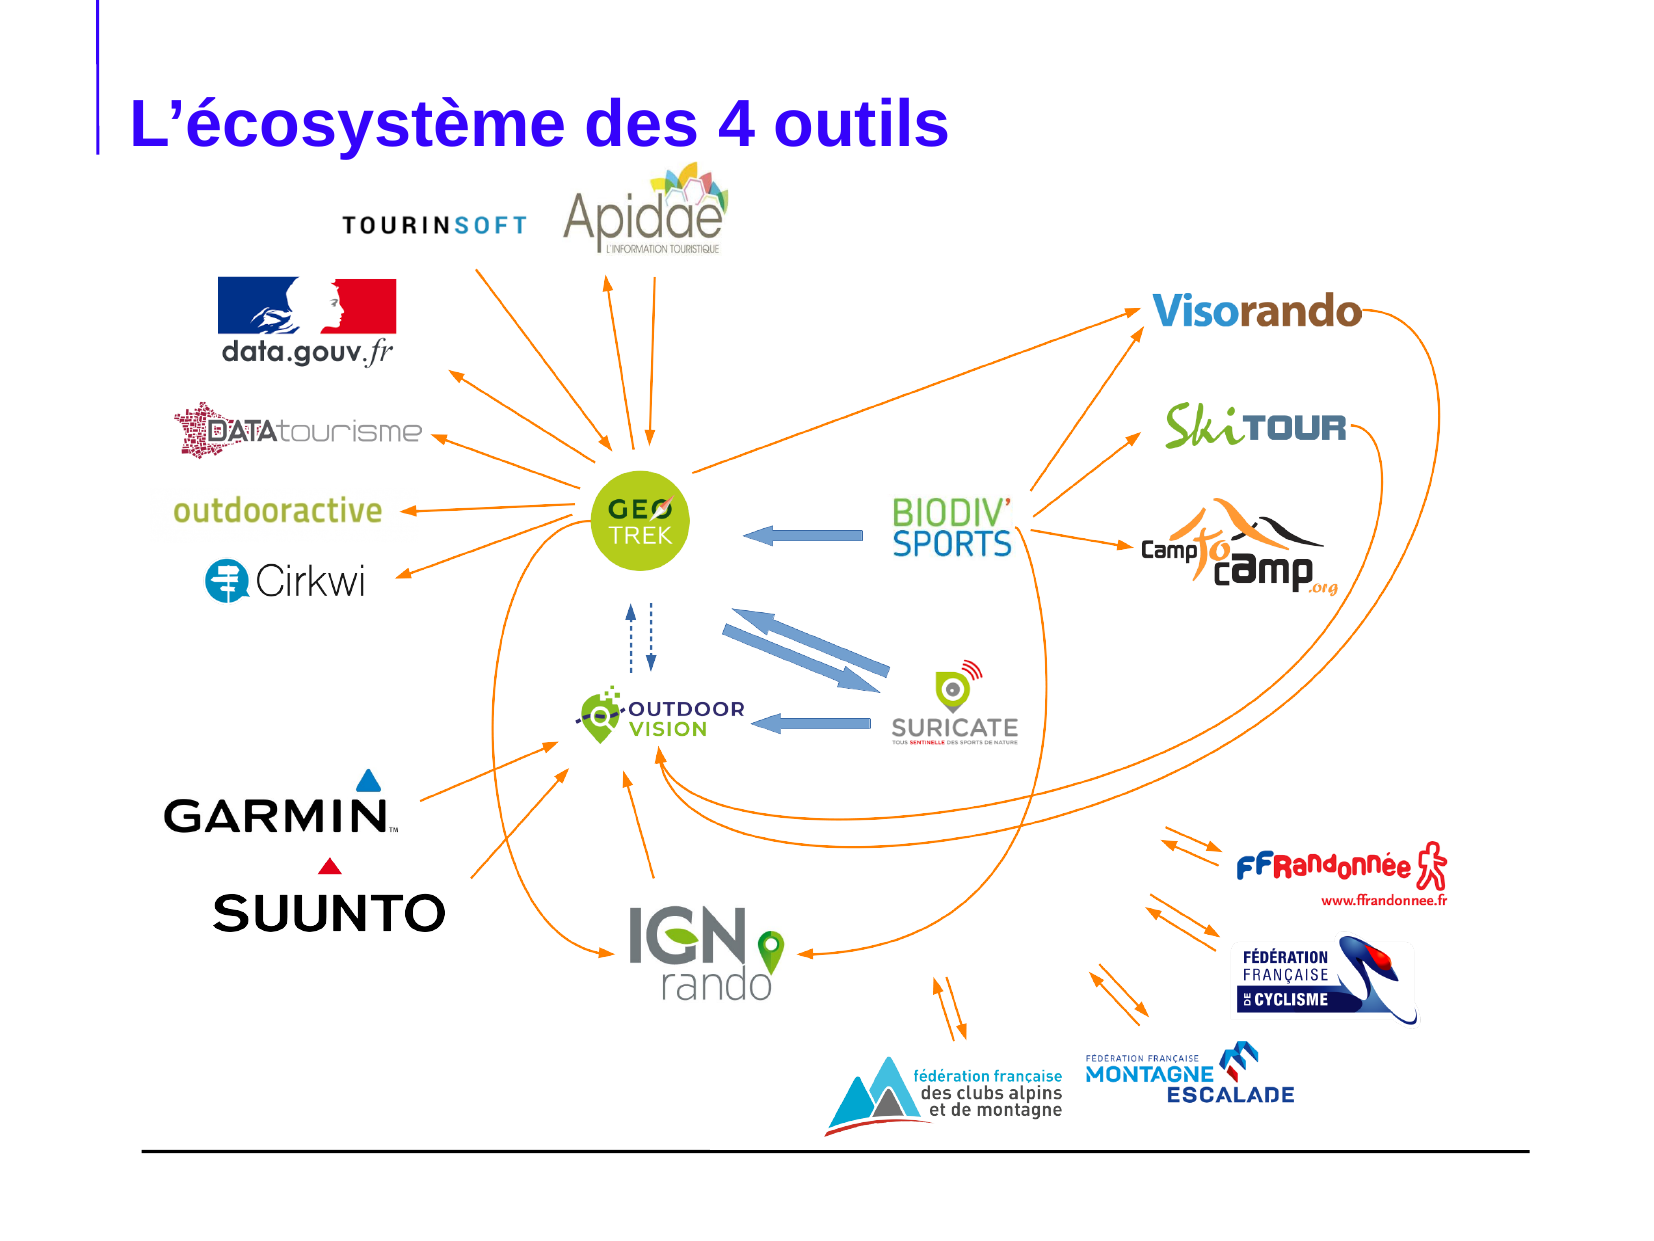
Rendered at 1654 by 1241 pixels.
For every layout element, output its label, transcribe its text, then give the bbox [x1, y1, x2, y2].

title L’écosystème des 4 outils [129, 11, 1619, 160]
picture [147, 152, 1477, 1144]
